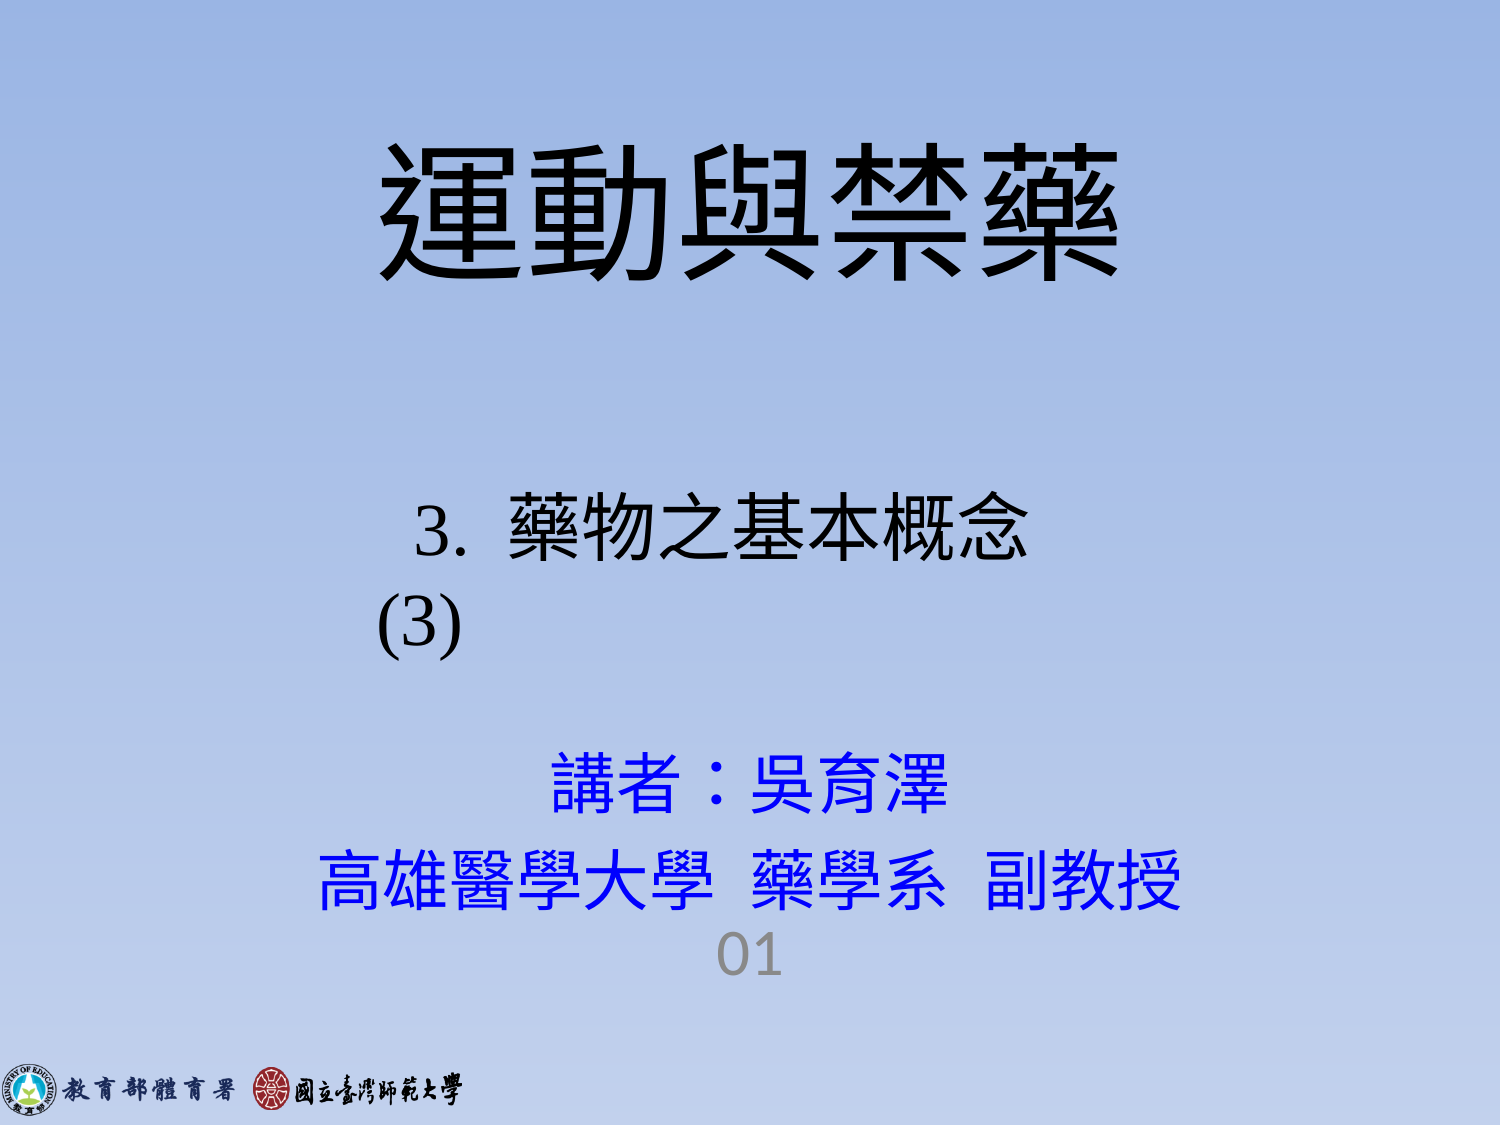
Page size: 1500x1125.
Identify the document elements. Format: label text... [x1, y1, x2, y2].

picture [0, 1051, 243, 1125]
text_box 3. 藥物之基本概念(3) [361, 472, 1117, 579]
subtitle 講者：吳育澤 高雄醫學大學 藥學系 副教授 [225, 734, 1276, 842]
text_box 01 [225, 901, 1276, 1008]
picture [253, 1067, 462, 1110]
title 運動與禁藥 [112, 89, 1388, 331]
